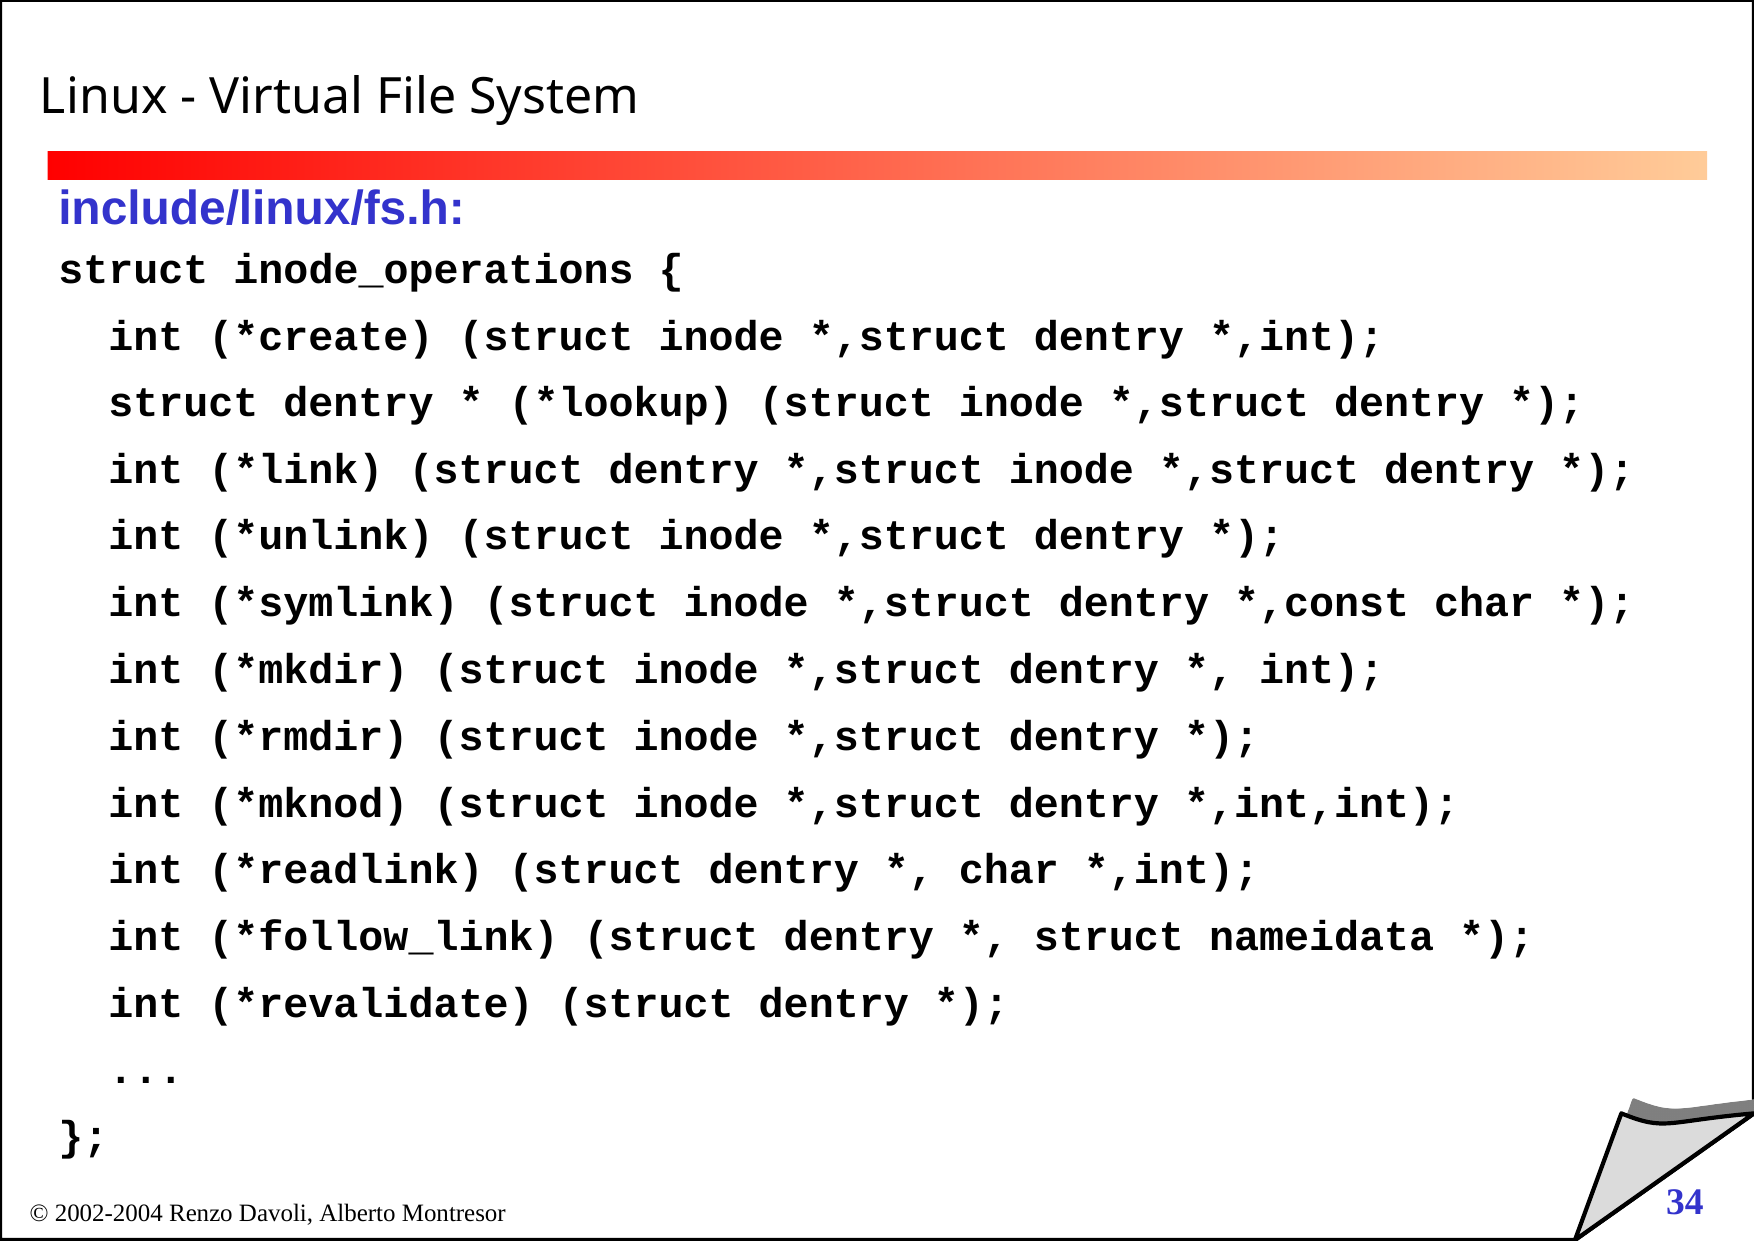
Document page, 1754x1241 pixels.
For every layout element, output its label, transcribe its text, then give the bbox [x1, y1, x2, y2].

list include/linux/fs.h: struct inode_operations { int (*create) (struct inode *,struct dentry *,int); struct dentry * (*lookup) (struct inode *,struct dentry *); int (*link) (struct dentry *,struct inode *,struct dentry *); int (*unlink) (struct inode *,struct dentry *); int (*symlink) (struct inode *,struct dentry *,const char *); int (*mkdir) (struct inode *,struct dentry *, int); int (*rmdir) (struct inode *,struct dentry *); int (*mknod) (struct inode *,struct dentry *,int,int); int (*readlink) (struct dentry *, char *,int); int (*follow_link) (struct dentry *, struct nameidata *); int (*revalidate) (struct dentry *); ... }; [58, 179, 1696, 1241]
title Linux - Virtual File System [40, 49, 1714, 144]
